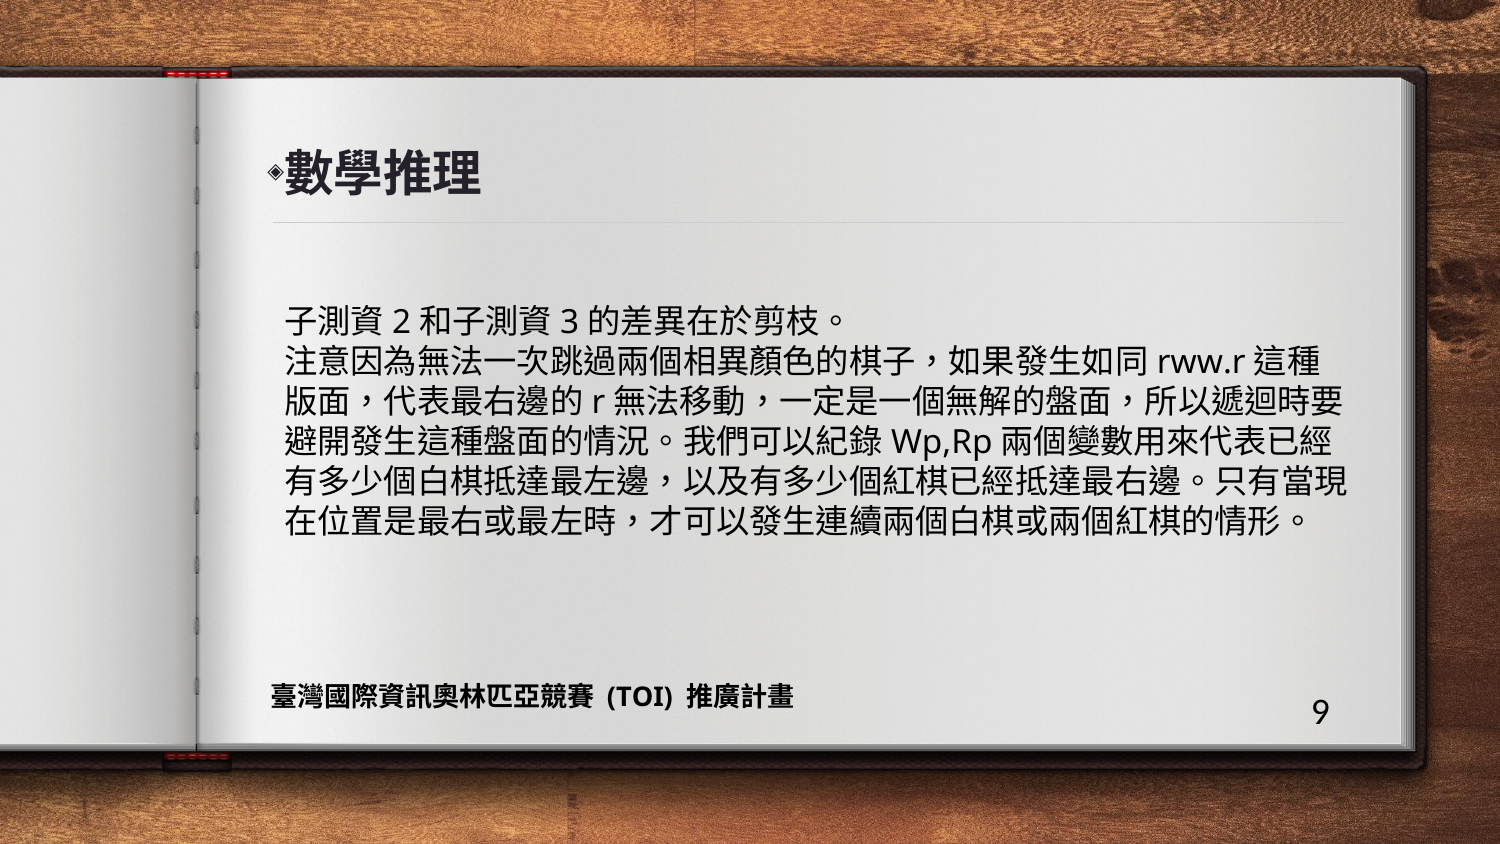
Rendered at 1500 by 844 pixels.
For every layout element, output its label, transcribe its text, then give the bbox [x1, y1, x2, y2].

list 數學推理 [252, 126, 1194, 216]
text_box 子測資2和子測資3的差異在於剪枝。 注意因為無法一次跳過兩個相異顏色的棋子，如果發生如同rww.r這種版面，代表最右邊的r無法移動，一定是一個無解的盤面，所以遞迴時要避開發生這種盤面的情況。我們可以紀錄Wp,Rp兩個變數用來代表已經有多少個白棋抵達最左邊，以及有多少個紅棋已經抵達最右邊。只有當現在位置是最右或最左時，才可以發生連續兩個白棋或兩個紅棋的情形。 [269, 293, 1367, 551]
text_box [1295, 672, 1386, 737]
